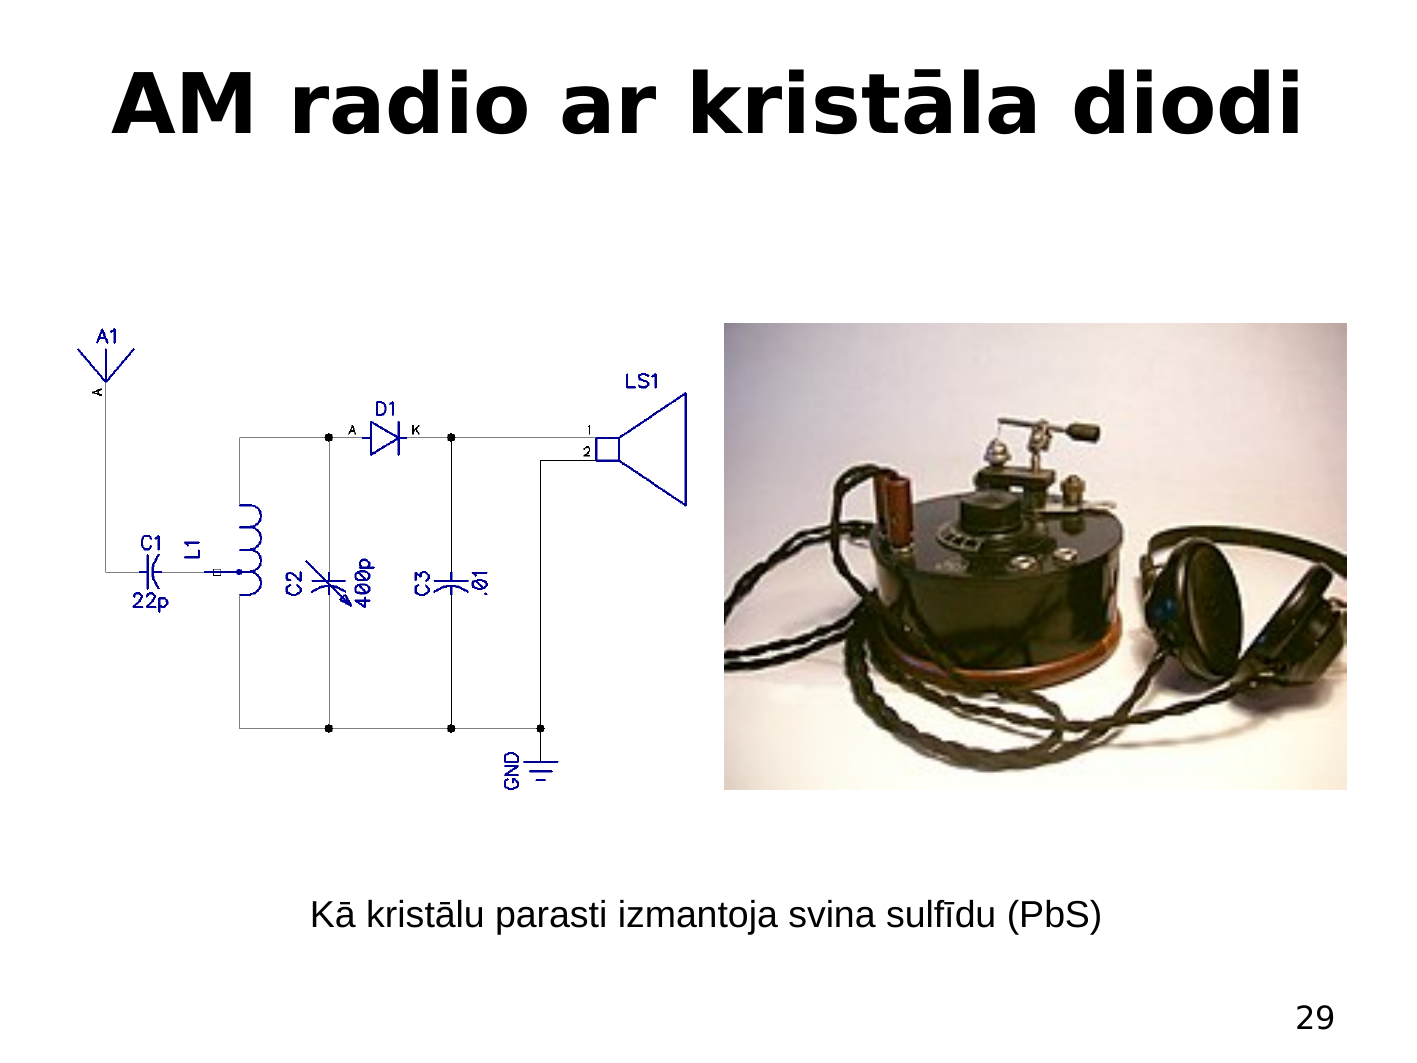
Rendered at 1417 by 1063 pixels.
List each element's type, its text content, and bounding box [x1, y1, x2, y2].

picture [70, 317, 693, 797]
picture [724, 323, 1347, 790]
title AM radio ar kristāla diodi [70, 42, 1346, 168]
text_box Kā kristālu parasti izmantoja svina sulfīdu (PbS) [295, 885, 1119, 943]
